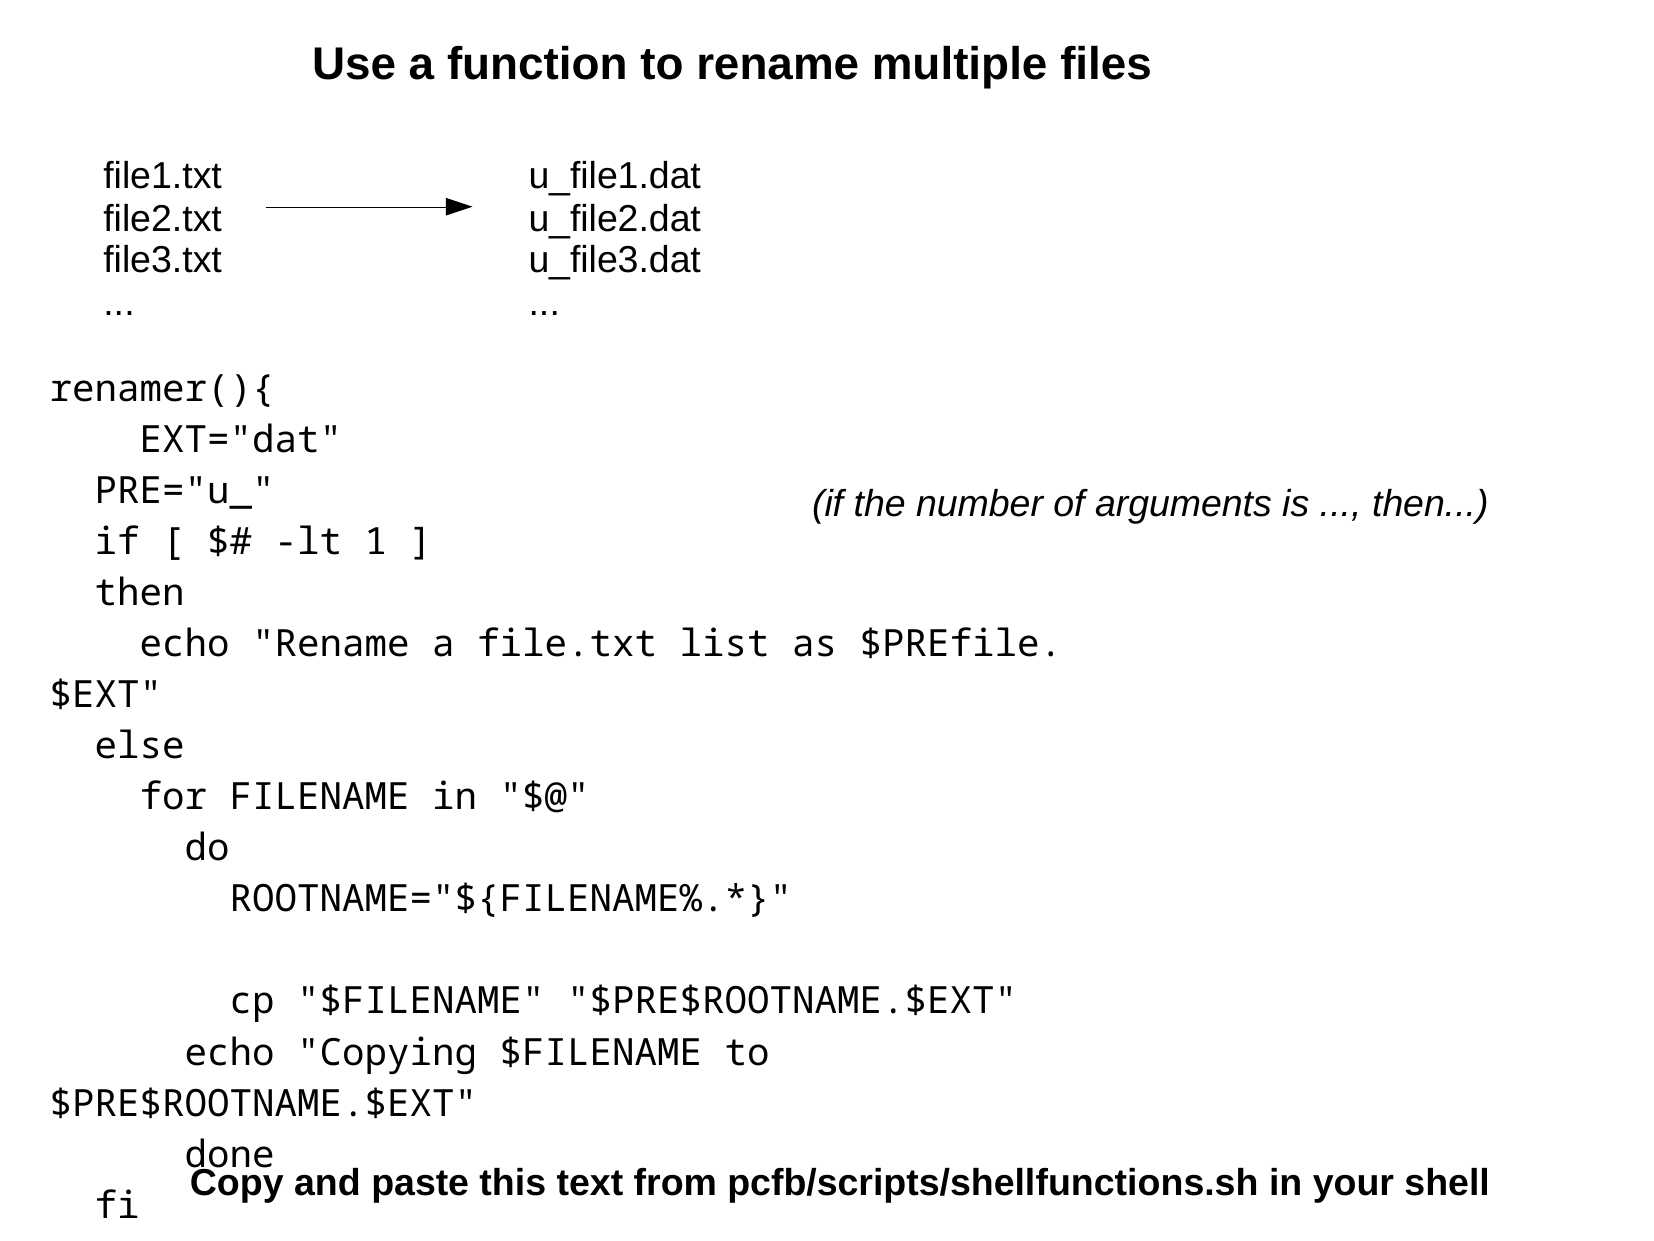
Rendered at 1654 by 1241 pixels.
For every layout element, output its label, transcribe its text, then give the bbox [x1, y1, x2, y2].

text_box Use a function to rename multiple files [88, 30, 1377, 148]
text_box Copy and paste this text from pcfb/scripts/shellfunctions.sh in your shell [175, 1153, 1623, 1211]
text_box renamer(){ EXT="dat" PRE="u_" if [ $# -lt 1 ] then echo "Rename a file.txt list as $PREfile.$EXT" else for FILENAME in "$@" do ROOTNAME="${FILENAME%.*}" cp "$FILENAME" "$PRE$ROOTNAME.$EXT" echo "Copying $FILENAME to $PRE$ROOTNAME.$EXT" done fi } [34, 354, 1098, 1153]
text_box (if the number of arguments is ..., then...) [797, 474, 1625, 532]
text_box u_file1.dat u_file2.dat u_file3.dat ... [513, 147, 721, 331]
text_box file1.txt file2.txt file3.txt ... [88, 147, 296, 331]
